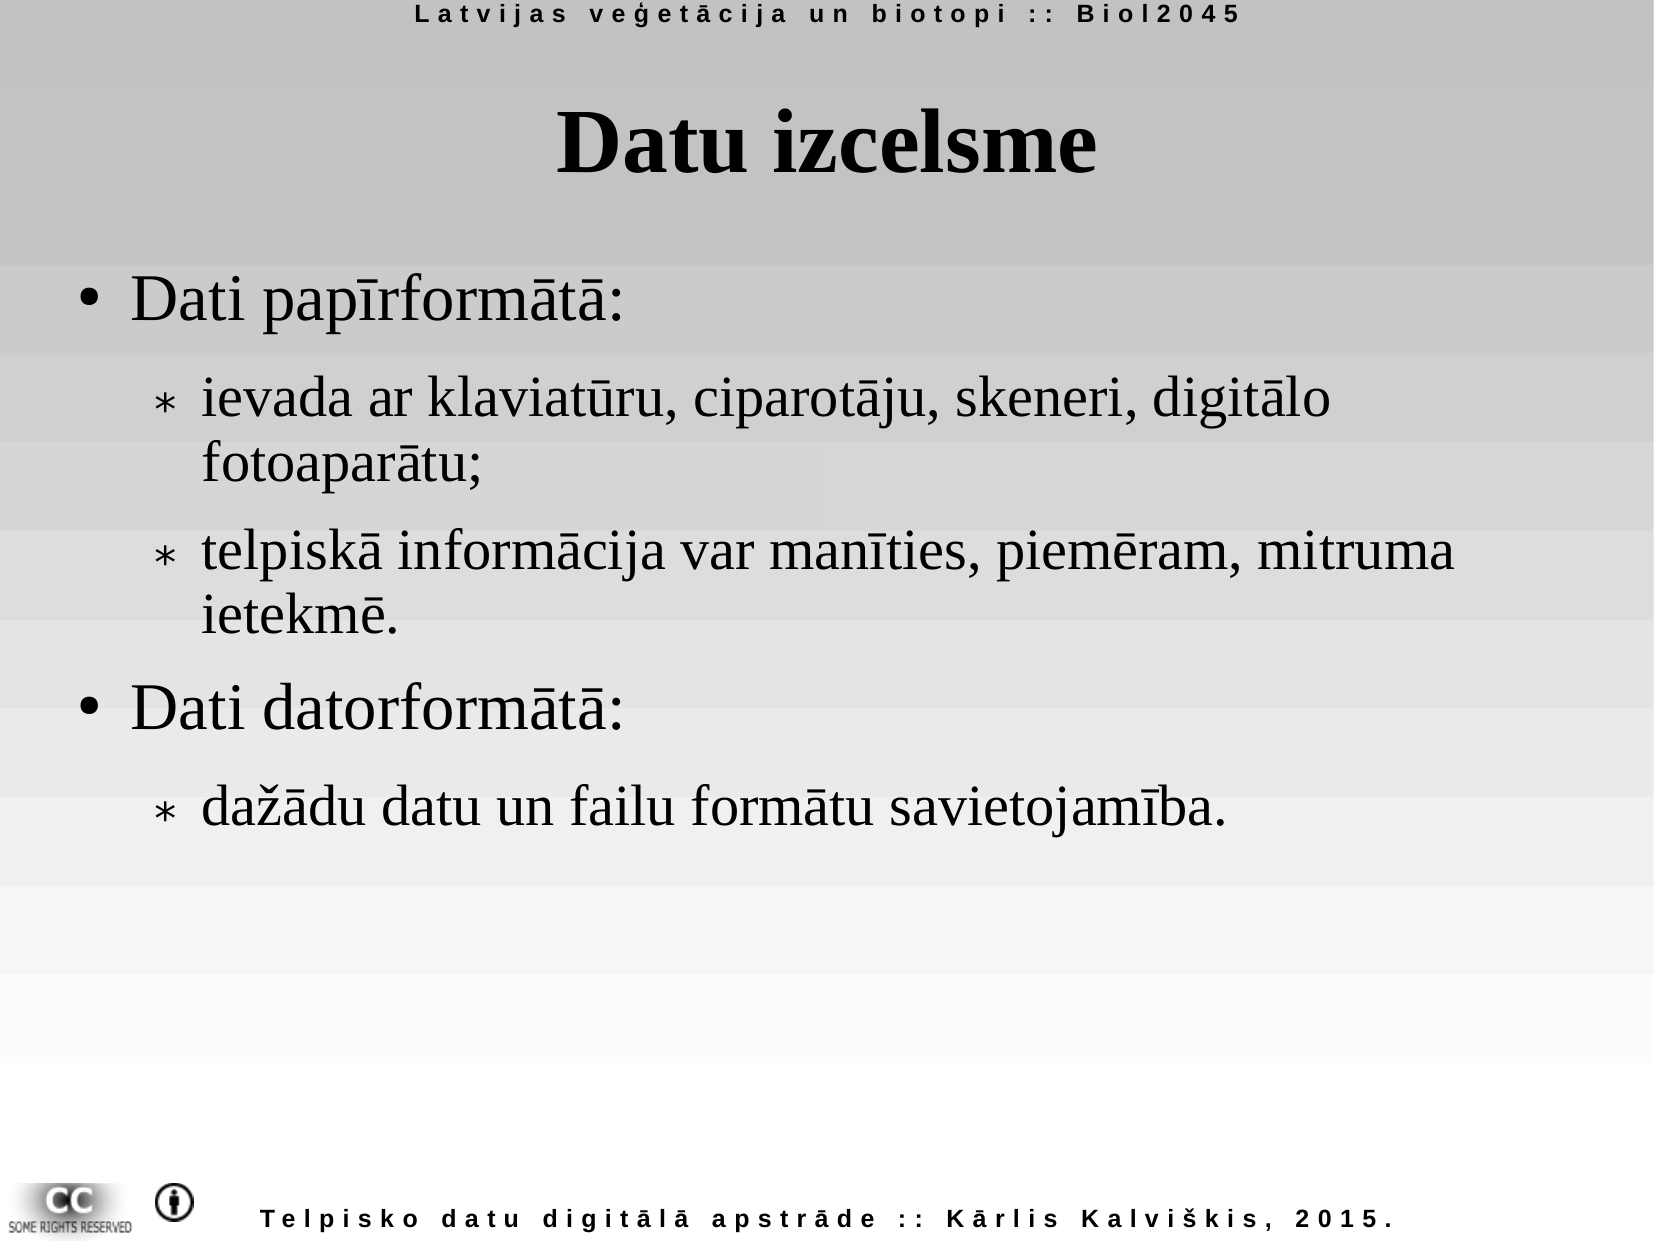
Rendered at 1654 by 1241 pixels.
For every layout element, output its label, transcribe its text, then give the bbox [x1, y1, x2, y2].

list Dati papīrformātā: ievada ar klaviatūru, ciparotāju, skeneri, digitālo fotoaparātu; telpiskā informācija var manīties, piemēram, mitruma ietekmē. Dati datorformātā: dažādu datu un failu formātu savietojamība. [59, 261, 1596, 1175]
picture [0, 0, 1654, 1241]
title Datu izcelsme [59, 37, 1596, 246]
